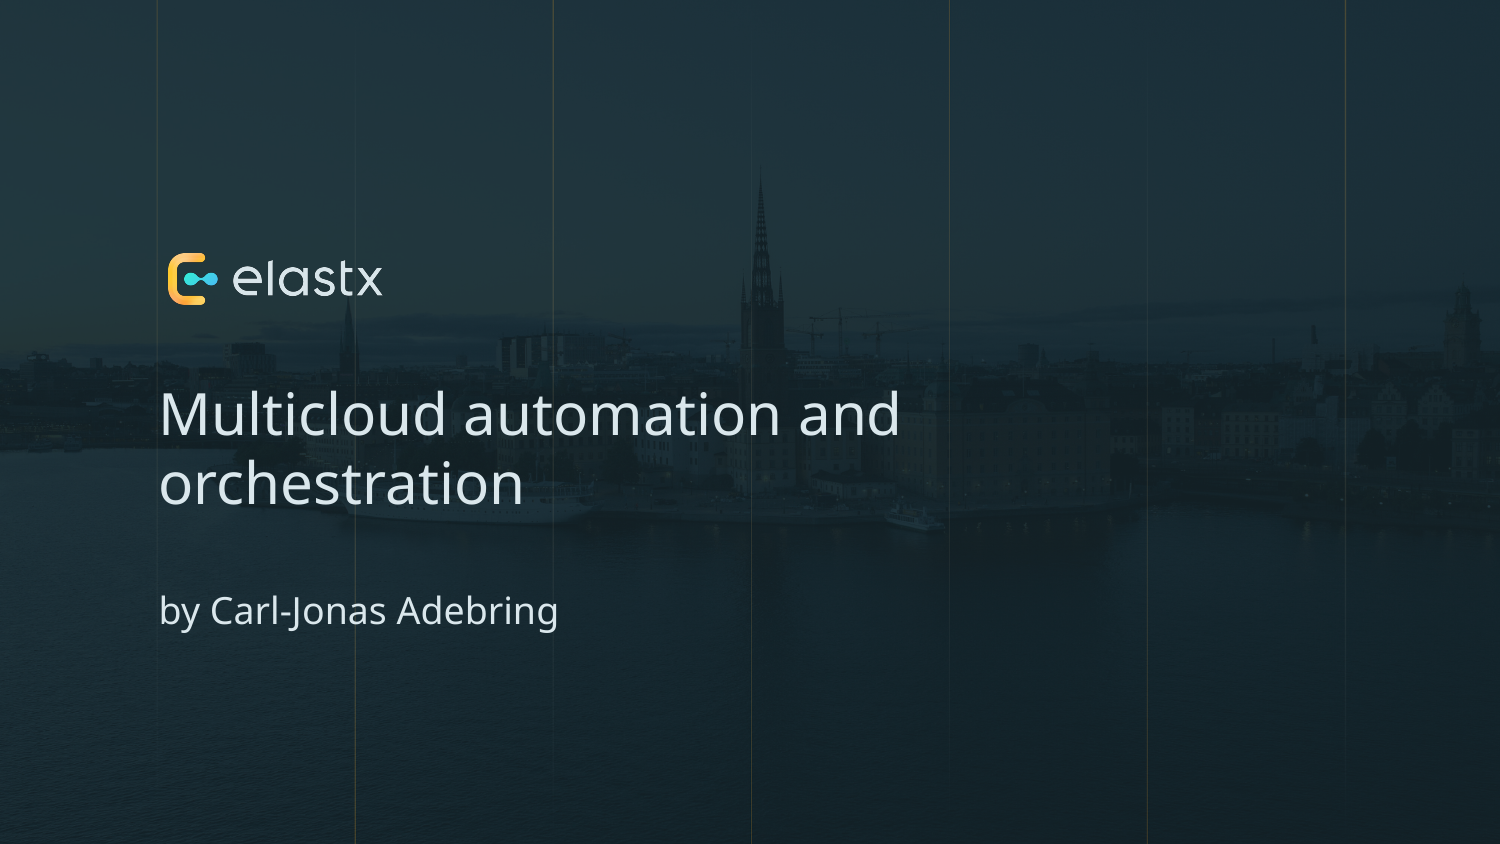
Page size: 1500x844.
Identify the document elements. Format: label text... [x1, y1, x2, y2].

picture [0, 0, 1500, 844]
text_box Multicloud automation and orchestration by Carl-Jonas Adebring [143, 361, 1211, 591]
